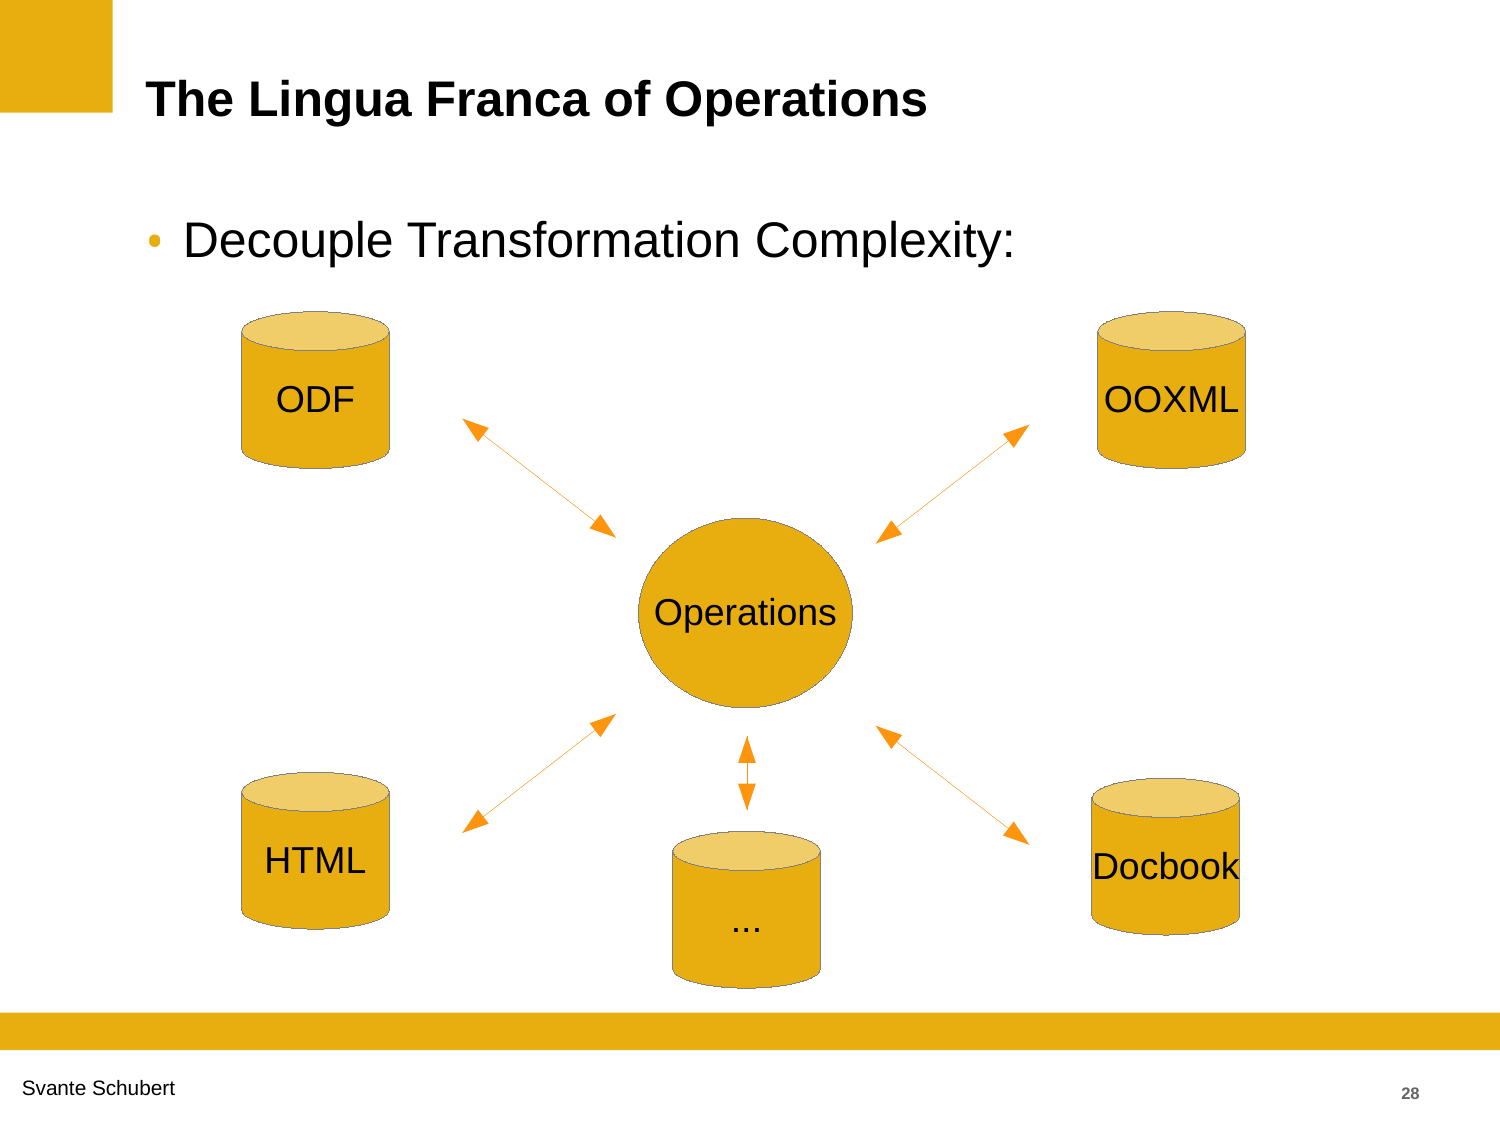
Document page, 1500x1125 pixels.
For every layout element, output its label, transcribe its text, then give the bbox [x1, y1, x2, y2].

text_box Docbook [1091, 798, 1240, 936]
text_box Operations [638, 518, 853, 708]
text_box OOXML [1097, 332, 1246, 469]
text_box ODF [241, 332, 390, 469]
text_box ... [672, 852, 821, 989]
text_box HTML [241, 793, 390, 930]
list Decouple Transformation Complexity: [145, 212, 1423, 922]
title The Lingua Franca of Operations [145, 67, 1388, 212]
